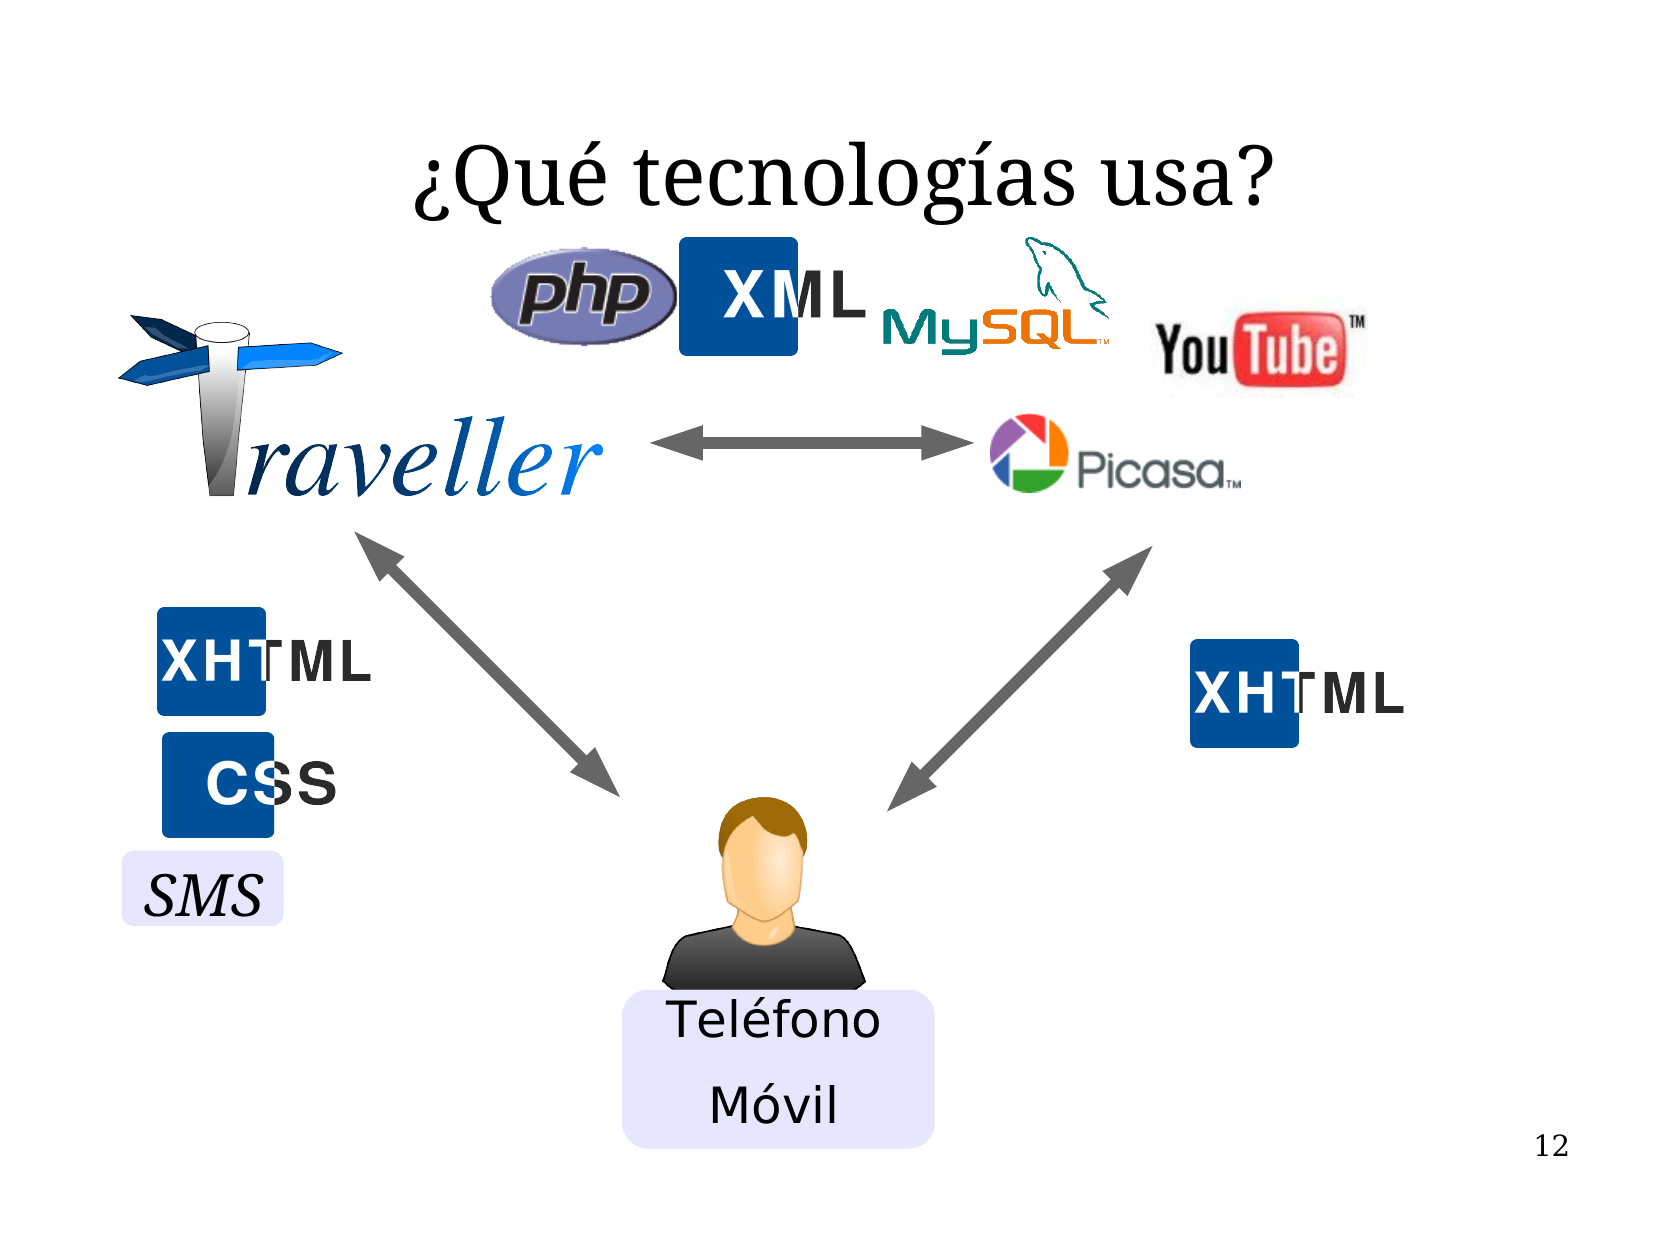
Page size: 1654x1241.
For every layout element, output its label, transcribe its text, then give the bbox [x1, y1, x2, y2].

picture [157, 607, 380, 716]
picture [662, 797, 866, 989]
picture [990, 413, 1241, 493]
title ¿Qué tecnologías usa? [82, 18, 1571, 288]
text_box [626, 989, 935, 1149]
subtitle [82, 297, 1571, 1117]
picture [880, 234, 1112, 356]
picture [1190, 639, 1413, 748]
text_box Teléfono Móvil [622, 992, 909, 1137]
text_box SMS [130, 847, 267, 921]
picture [118, 237, 874, 502]
picture [162, 732, 351, 838]
picture [1151, 295, 1370, 398]
